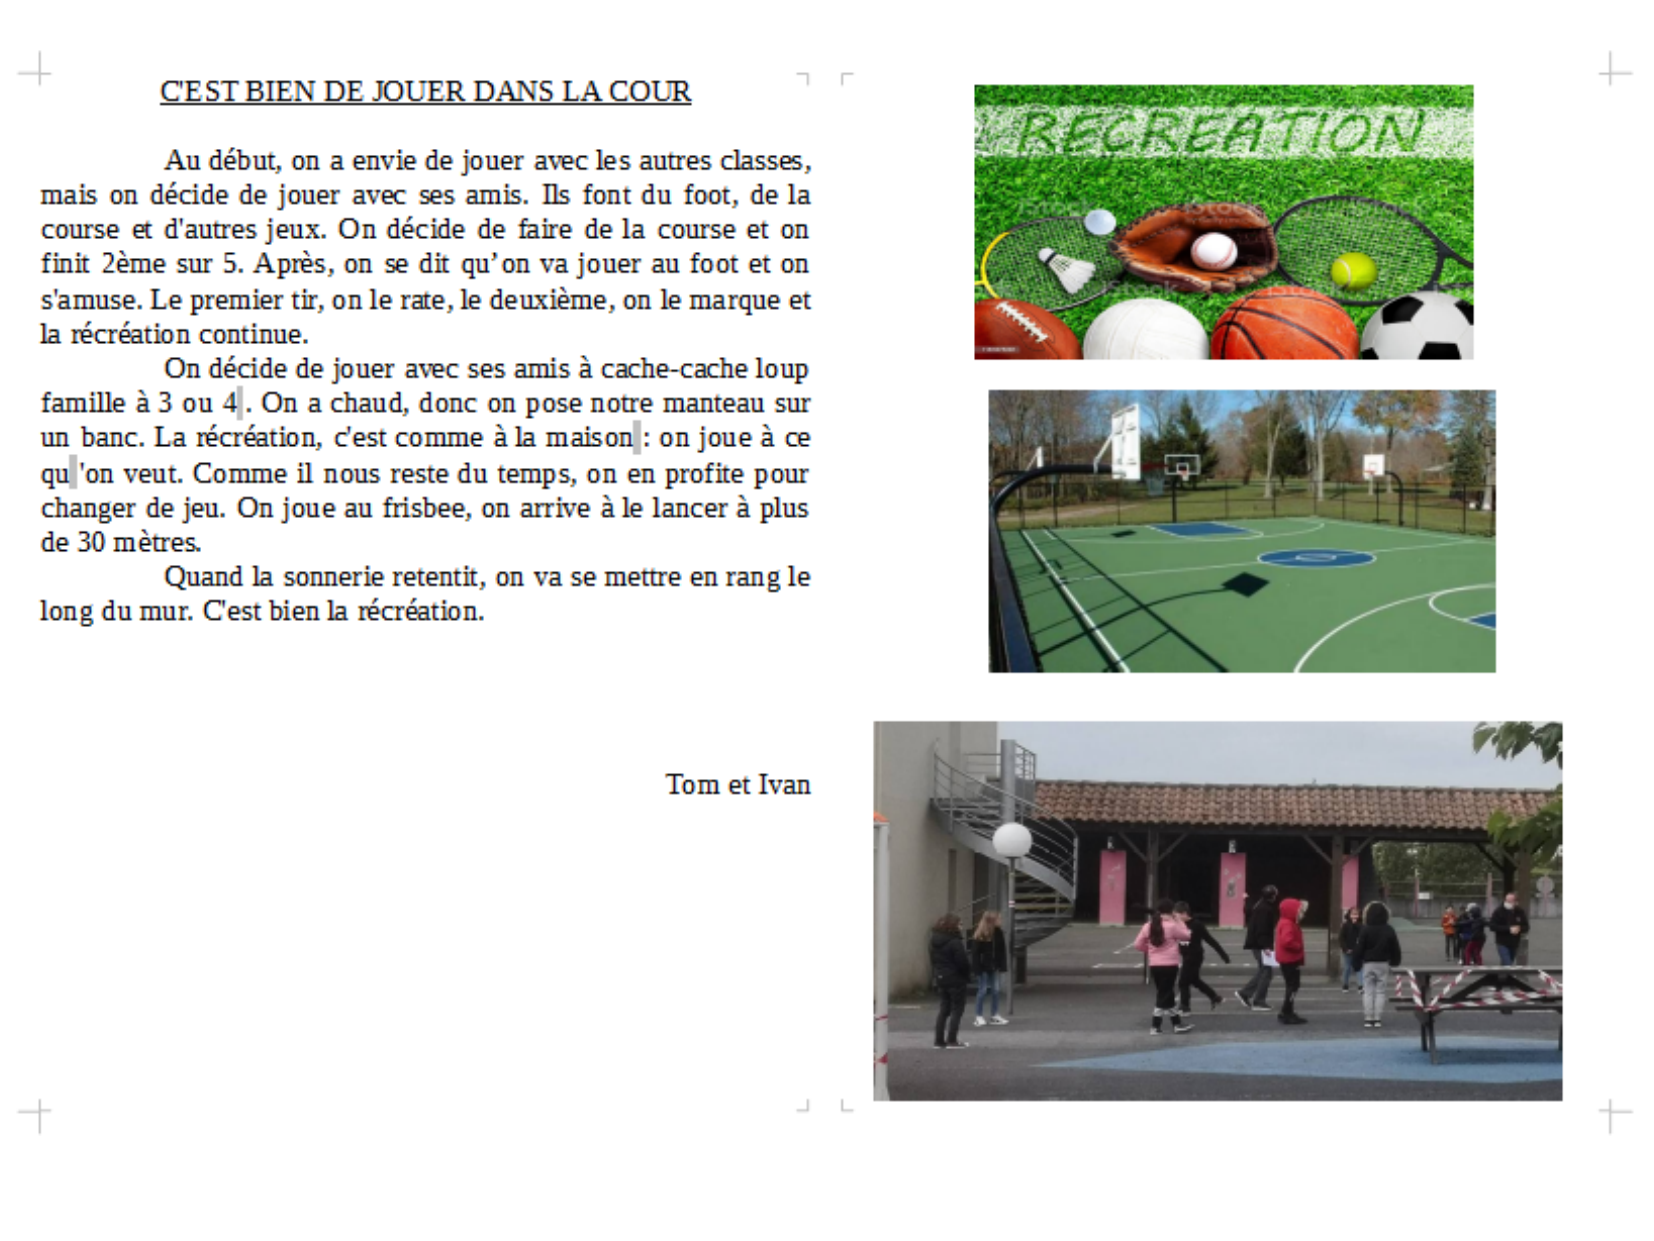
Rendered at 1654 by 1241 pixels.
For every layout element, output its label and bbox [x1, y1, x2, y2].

picture [11, 47, 1646, 1144]
